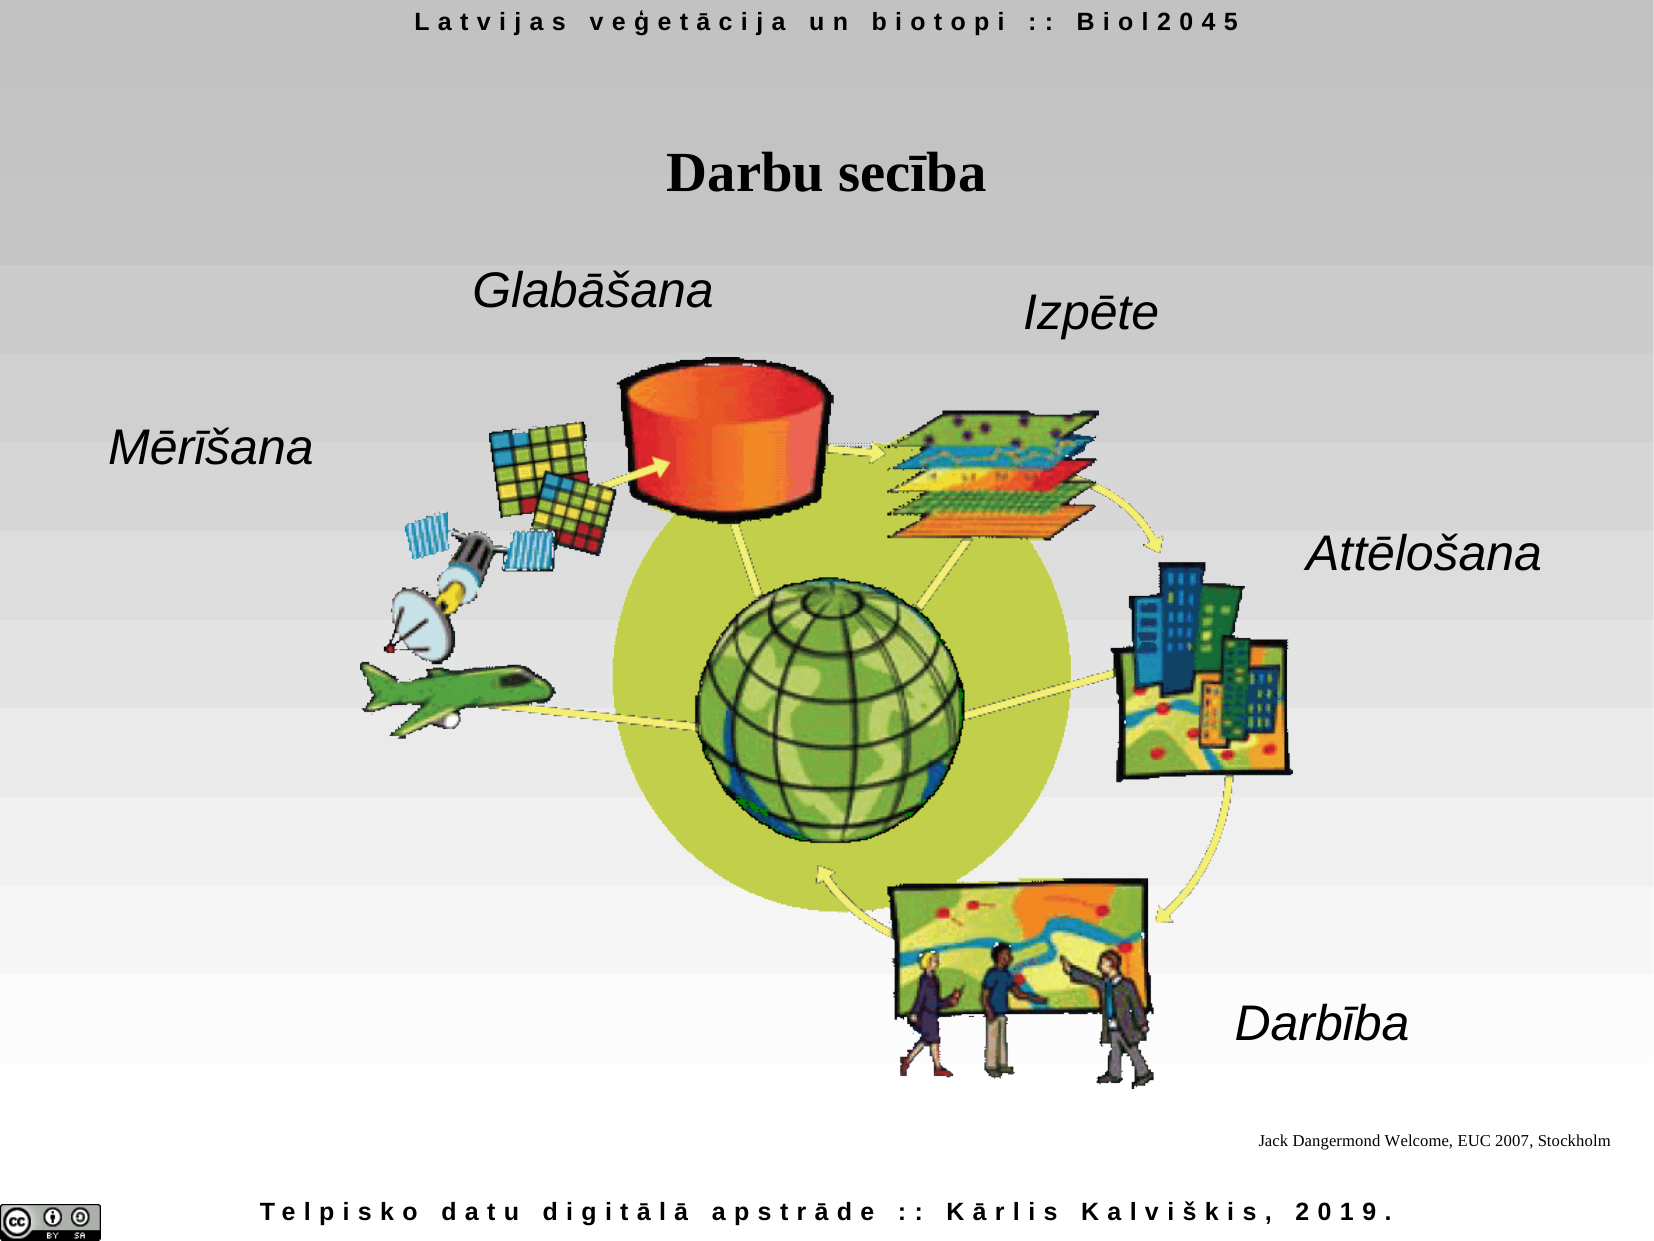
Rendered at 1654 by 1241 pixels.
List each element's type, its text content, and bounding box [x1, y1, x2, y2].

text_box Mērīšana [108, 419, 337, 476]
title Darbu secība [29, 49, 1625, 296]
text_box Jack Dangermond Welcome, EUC 2007, Stockholm [1258, 1131, 1612, 1150]
picture [0, 0, 1654, 1241]
text_box Attēlošana [1305, 525, 1610, 581]
text_box Izpēte [1023, 284, 1243, 340]
text_box Glabāšana [472, 261, 769, 318]
text_box Darbība [1293, 994, 1433, 1051]
